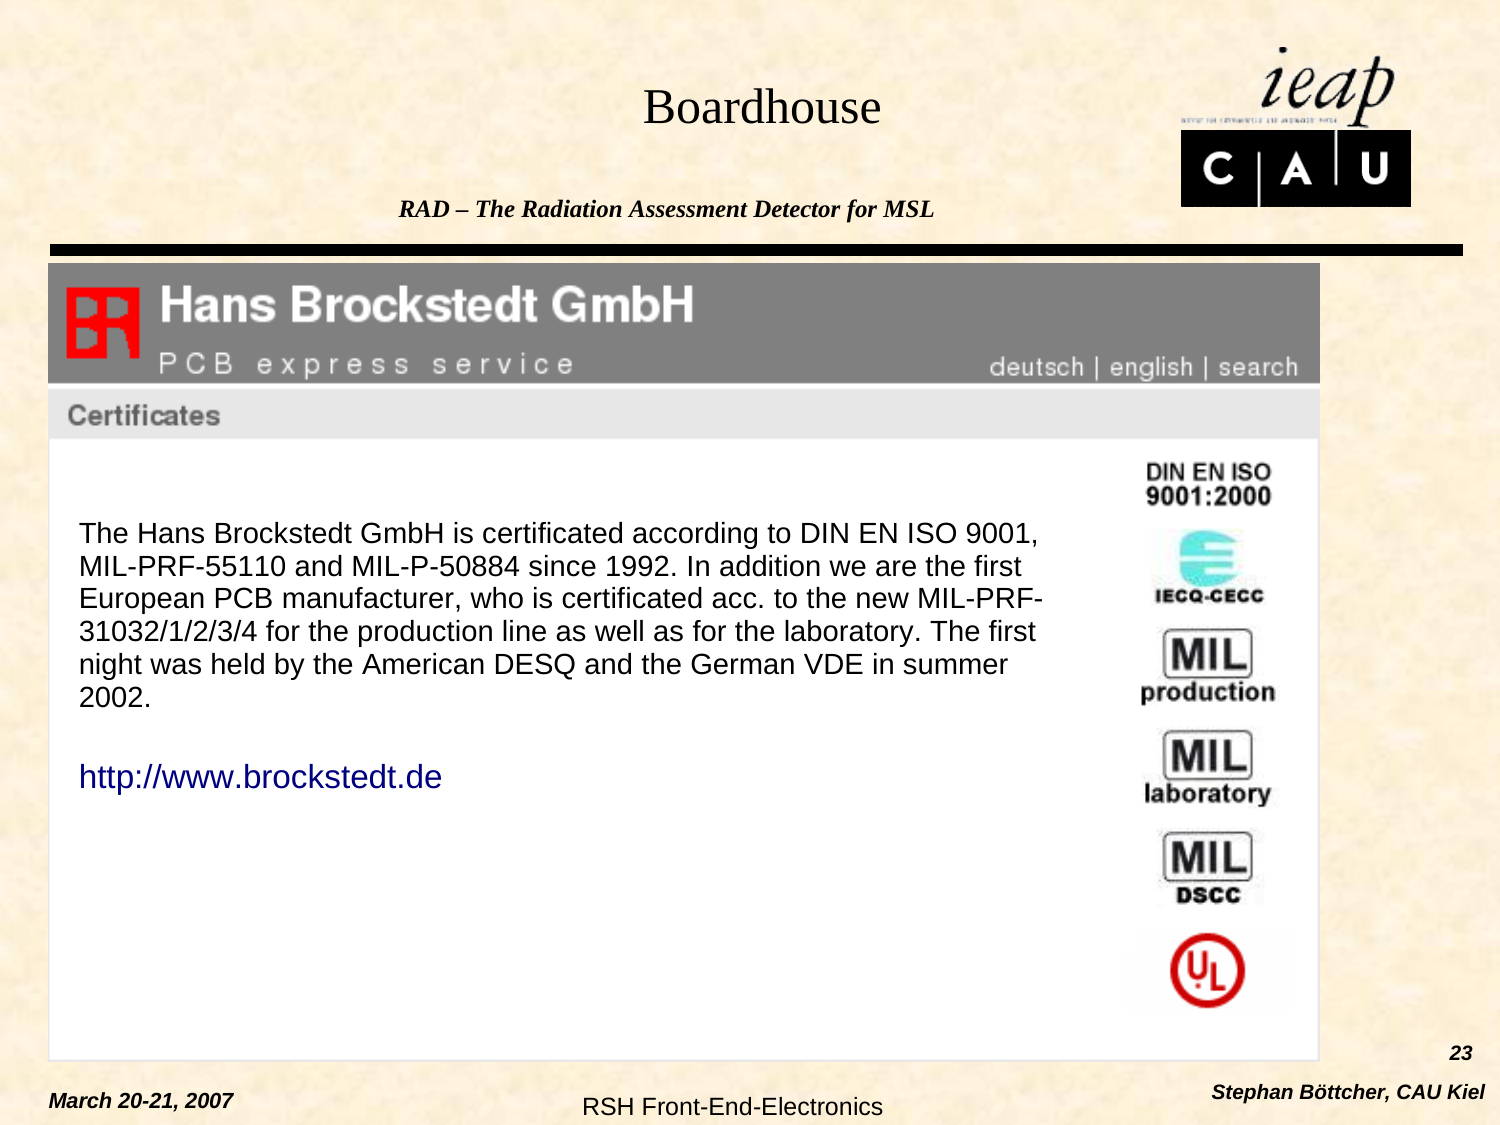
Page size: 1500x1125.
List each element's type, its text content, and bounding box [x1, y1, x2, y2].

title Boardhouse [299, 8, 1225, 205]
text_box The Hans Brockstedt GmbH is certificated according to DIN EN ISO 9001, MIL-PRF-55110 and MIL-P-50884 since 1992. In addition we are the first European PCB manufacturer, who is certificated acc. to the new MIL-PRF-31032/1/2/3/4 for the production line as well as for the laboratory. The first night was held by the American DESQ and the German VDE in summer 2002. http://www.brockstedt.de [64, 509, 1102, 1029]
picture [0, 0, 1500, 1125]
